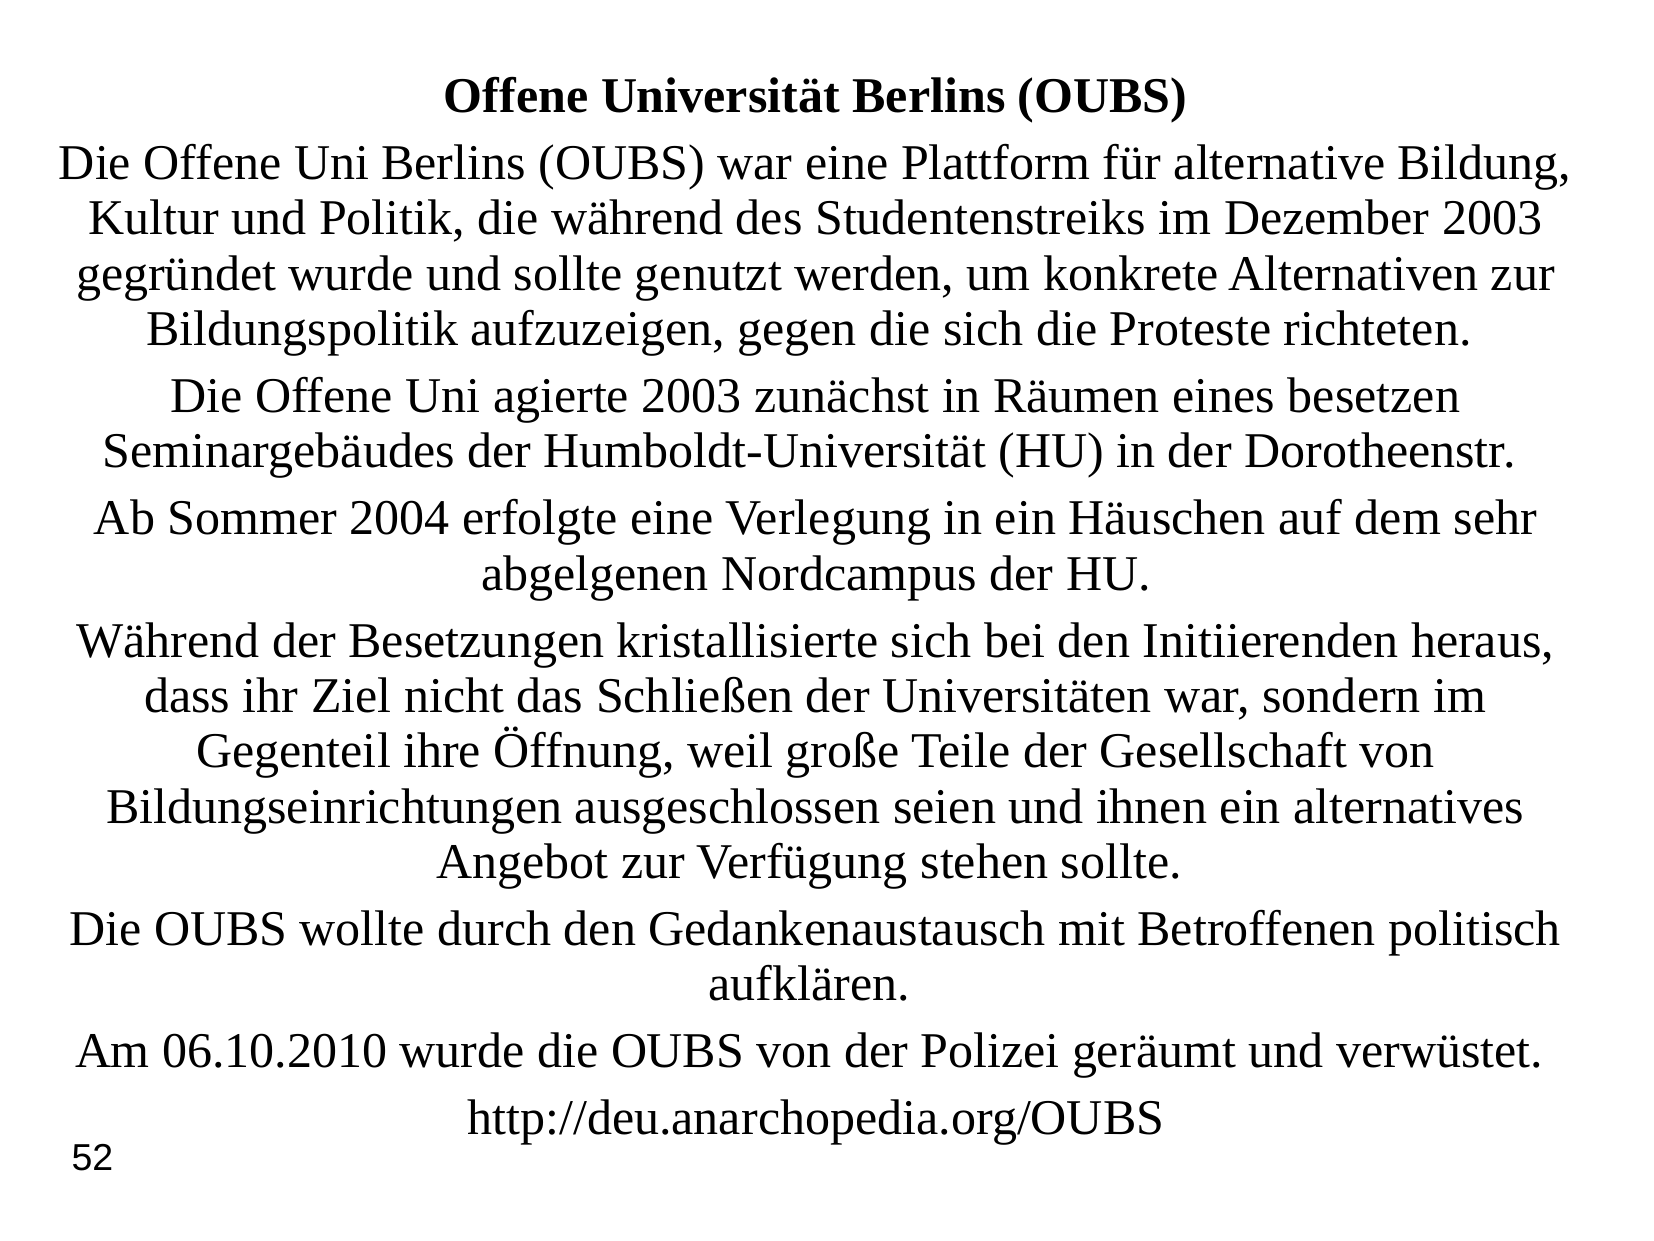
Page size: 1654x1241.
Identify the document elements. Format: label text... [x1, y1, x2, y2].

text_box <Nummer> [56, 1128, 274, 1199]
text_box Offene Universität Berlins (OUBS) Die Offene Uni Berlins (OUBS) war eine Plattform für alternative Bildung, Kultur und Politik, die während des Studentenstreiks im Dezember 2003 gegründet wurde und sollte genutzt werden, um konkrete Alternativen zur Bildungspolitik aufzuzeigen, gegen die sich die Proteste richteten. Die Offene Uni agierte 2003 zunächst in Räumen eines besetzen Seminargebäudes der Humboldt-Universität (HU) in der Dorotheenstr. Ab Sommer 2004 erfolgte eine Verlegung in ein Häuschen auf dem sehr abgelgenen Nordcampus der HU. Während der Besetzungen kristallisierte sich bei den Initiierenden heraus, dass ihr Ziel nicht das Schließen der Universitäten war, sondern im Gegenteil ihre Öffnung, weil große Teile der Gesellschaft von Bildungseinrichtungen ausgeschlossen seien und ihnen ein alternatives Angebot zur Verfügung stehen sollte. Die OUBS wollte durch den Gedankenaustausch mit Betroffenen politisch aufklären. Am 06.10.2010 wurde die OUBS von der Polizei geräumt und verwüstet. http://deu.anarchopedia.org/OUBS [44, 60, 1610, 1154]
